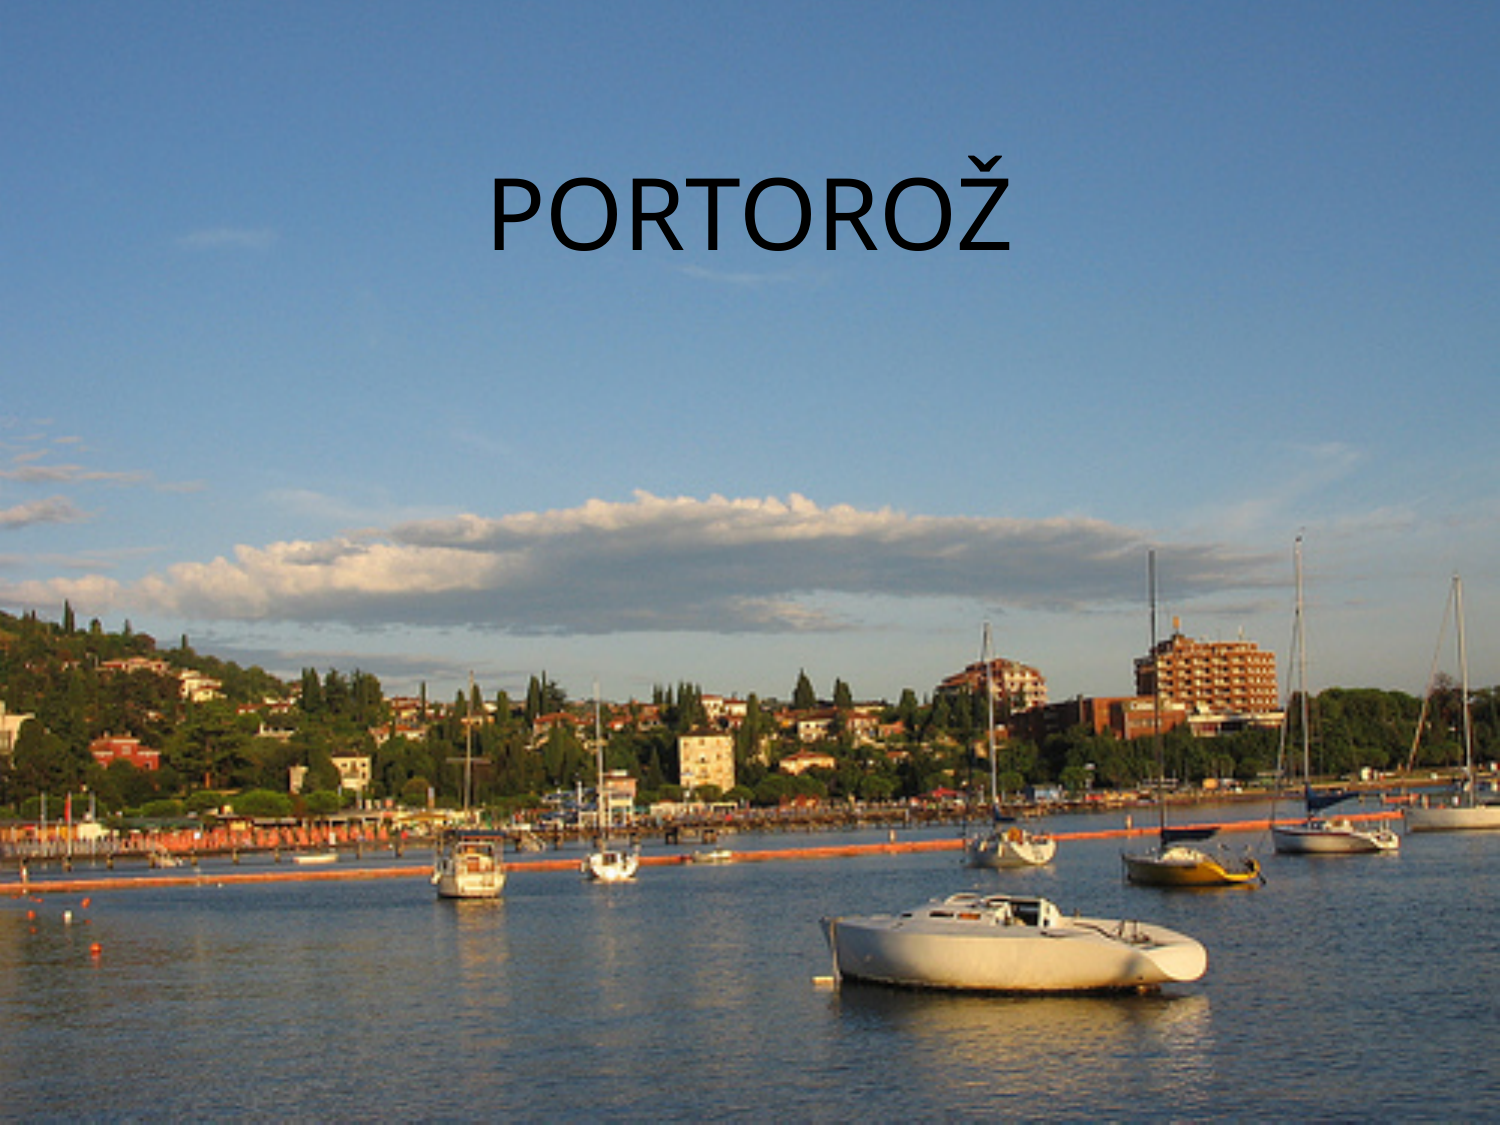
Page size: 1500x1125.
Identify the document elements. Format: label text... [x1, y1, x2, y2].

picture [0, 0, 1500, 1125]
title PORTOROŽ [112, 90, 1388, 332]
